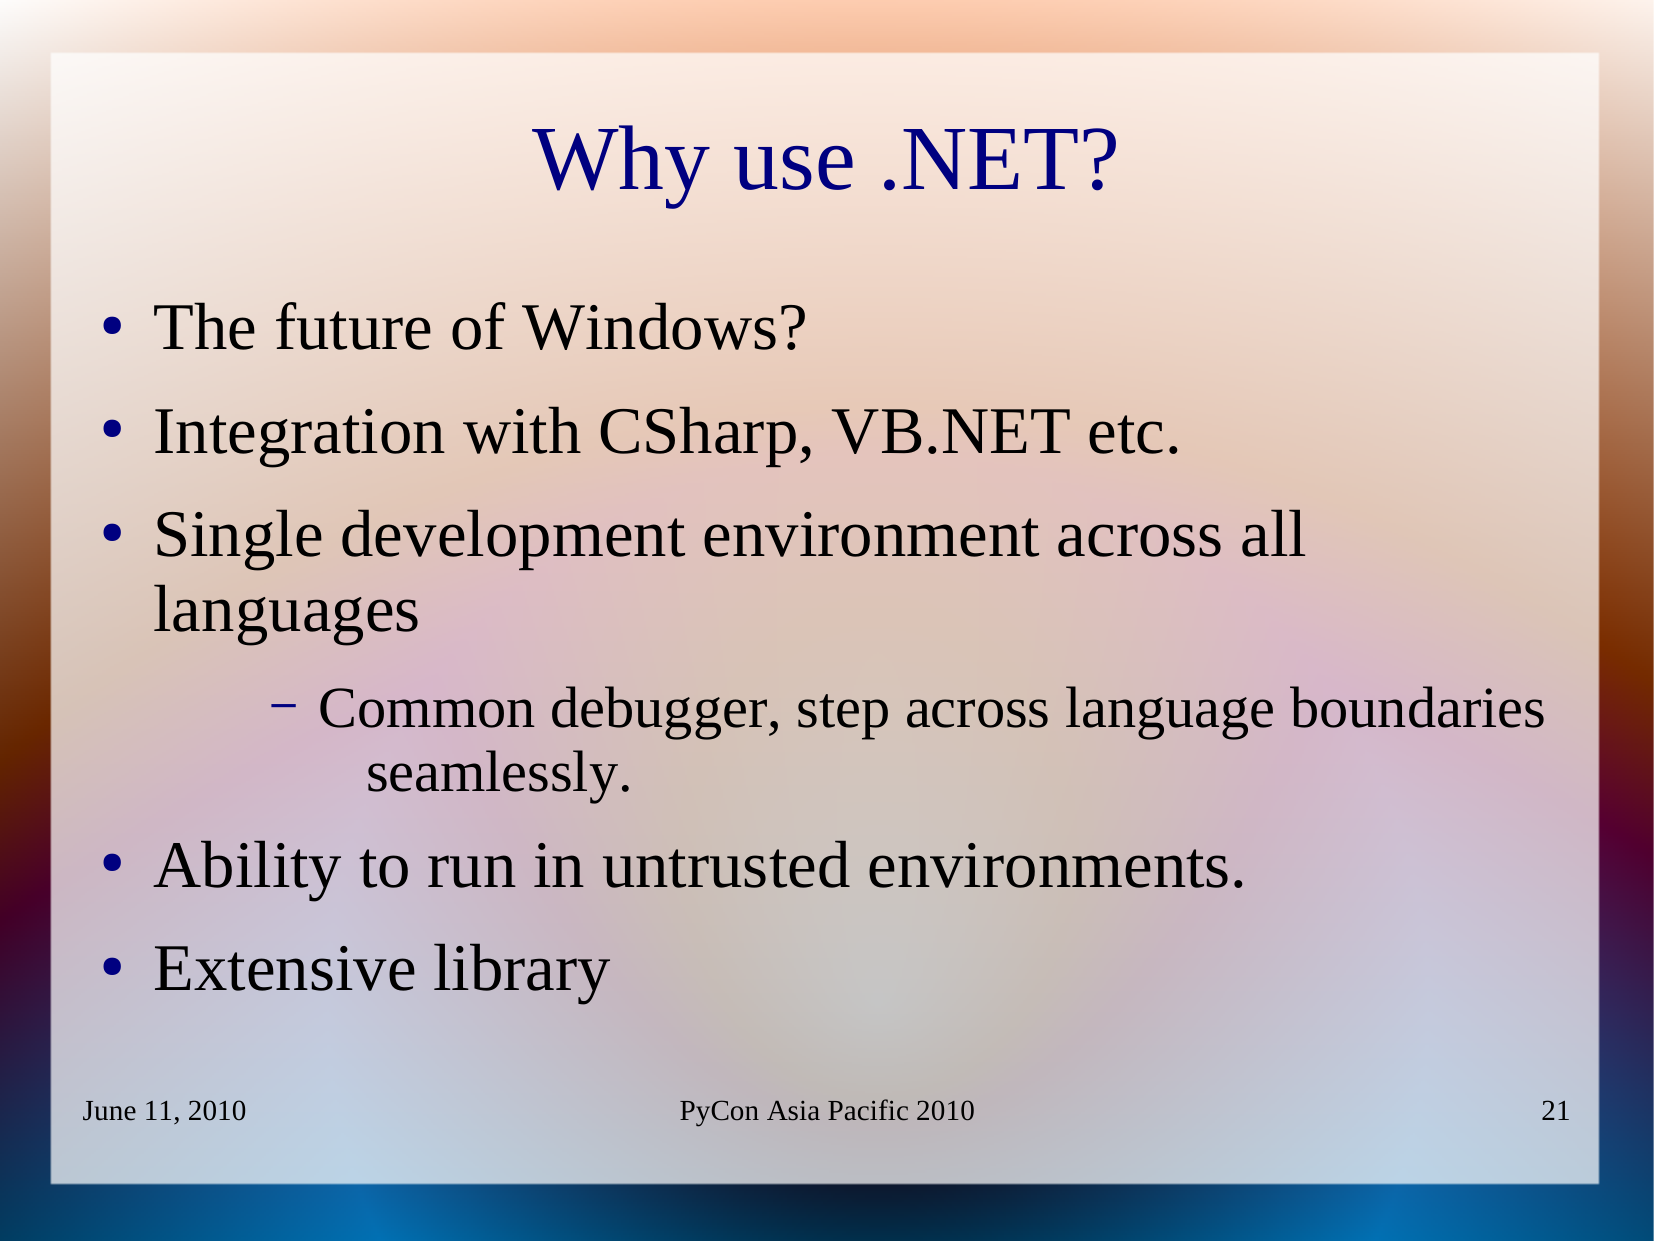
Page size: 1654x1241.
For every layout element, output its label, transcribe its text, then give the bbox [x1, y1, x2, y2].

list The future of Windows? Integration with CSharp, VB.NET etc. Single development environment across all languages Common debugger, step across language boundaries seamlessly. Ability to run in untrusted environments. Extensive library [82, 290, 1571, 1019]
title Why use .NET? [82, 62, 1571, 256]
picture [0, 0, 1654, 1241]
